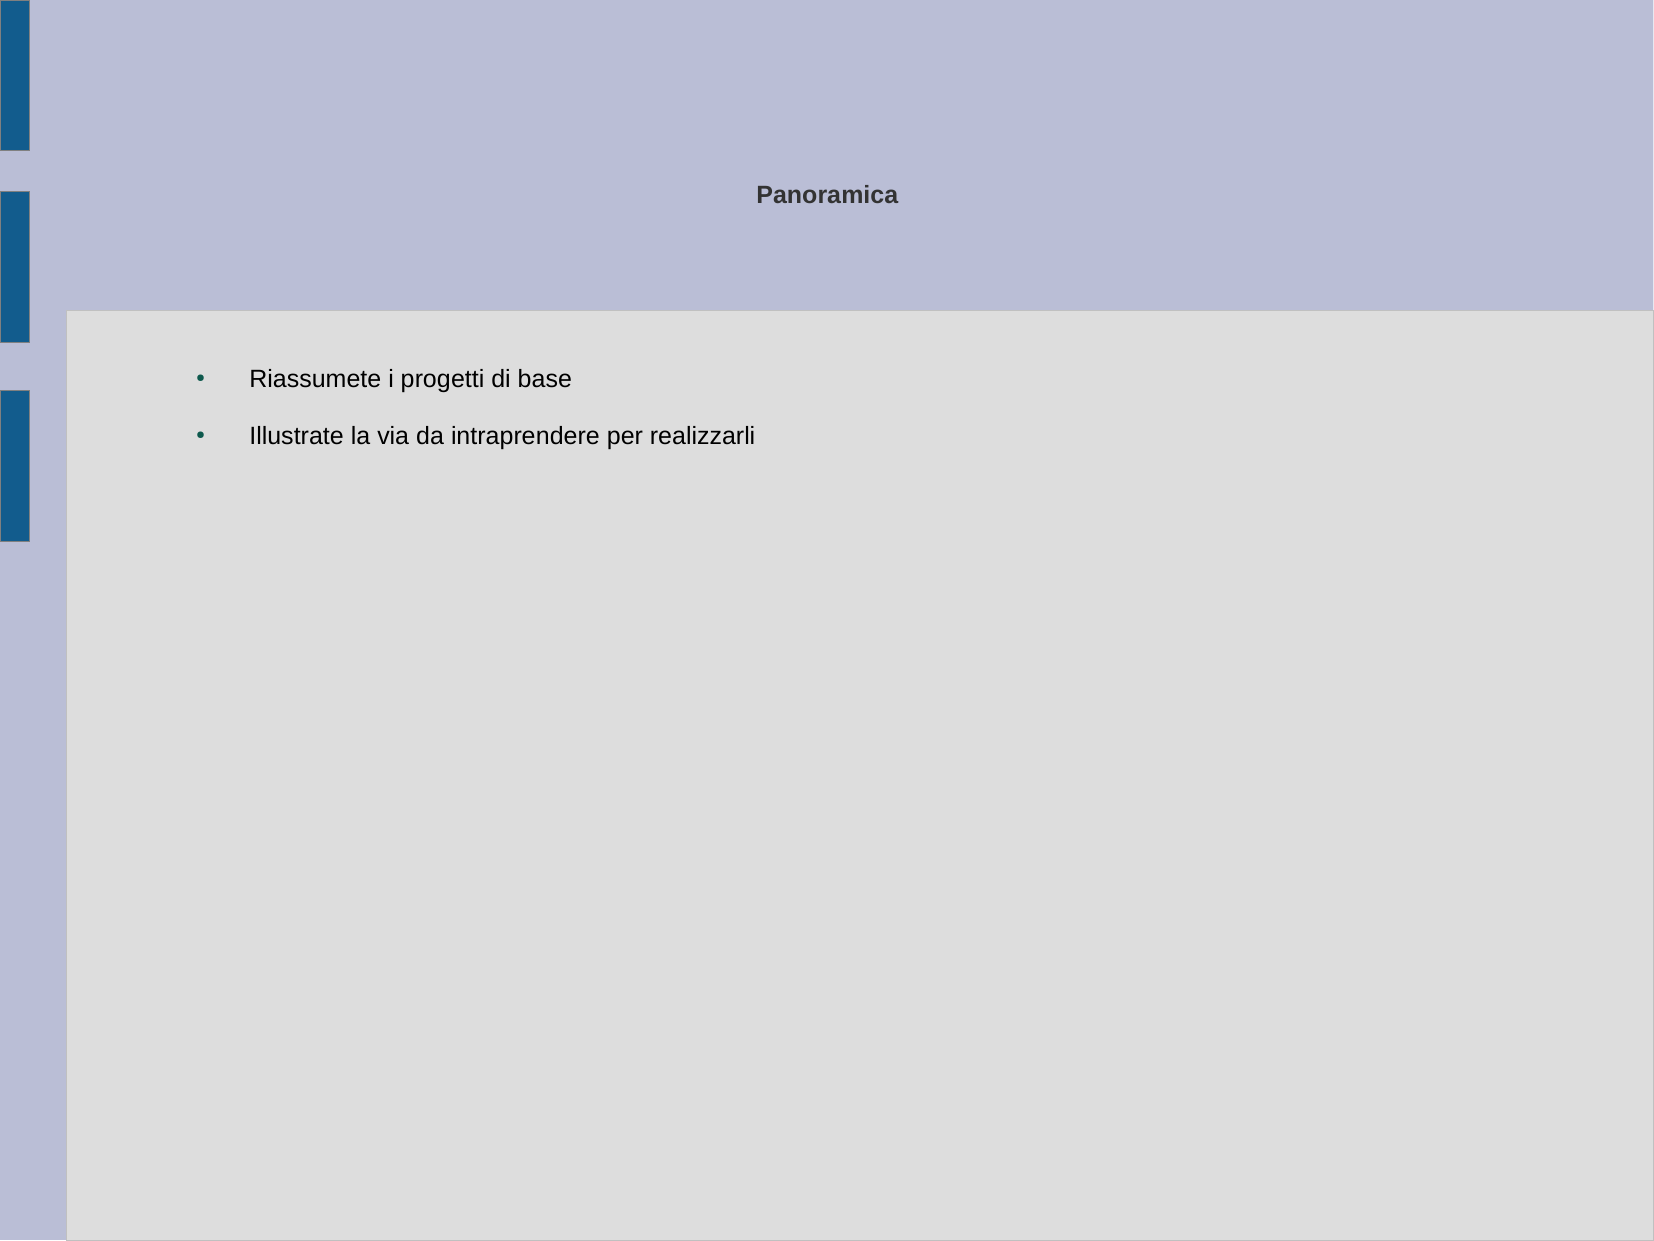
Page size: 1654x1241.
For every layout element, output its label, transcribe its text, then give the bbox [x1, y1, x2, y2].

list Riassumete i progetti di base Illustrate la via da intraprendere per realizzarli [178, 364, 1570, 1147]
title Panoramica [121, 91, 1534, 299]
